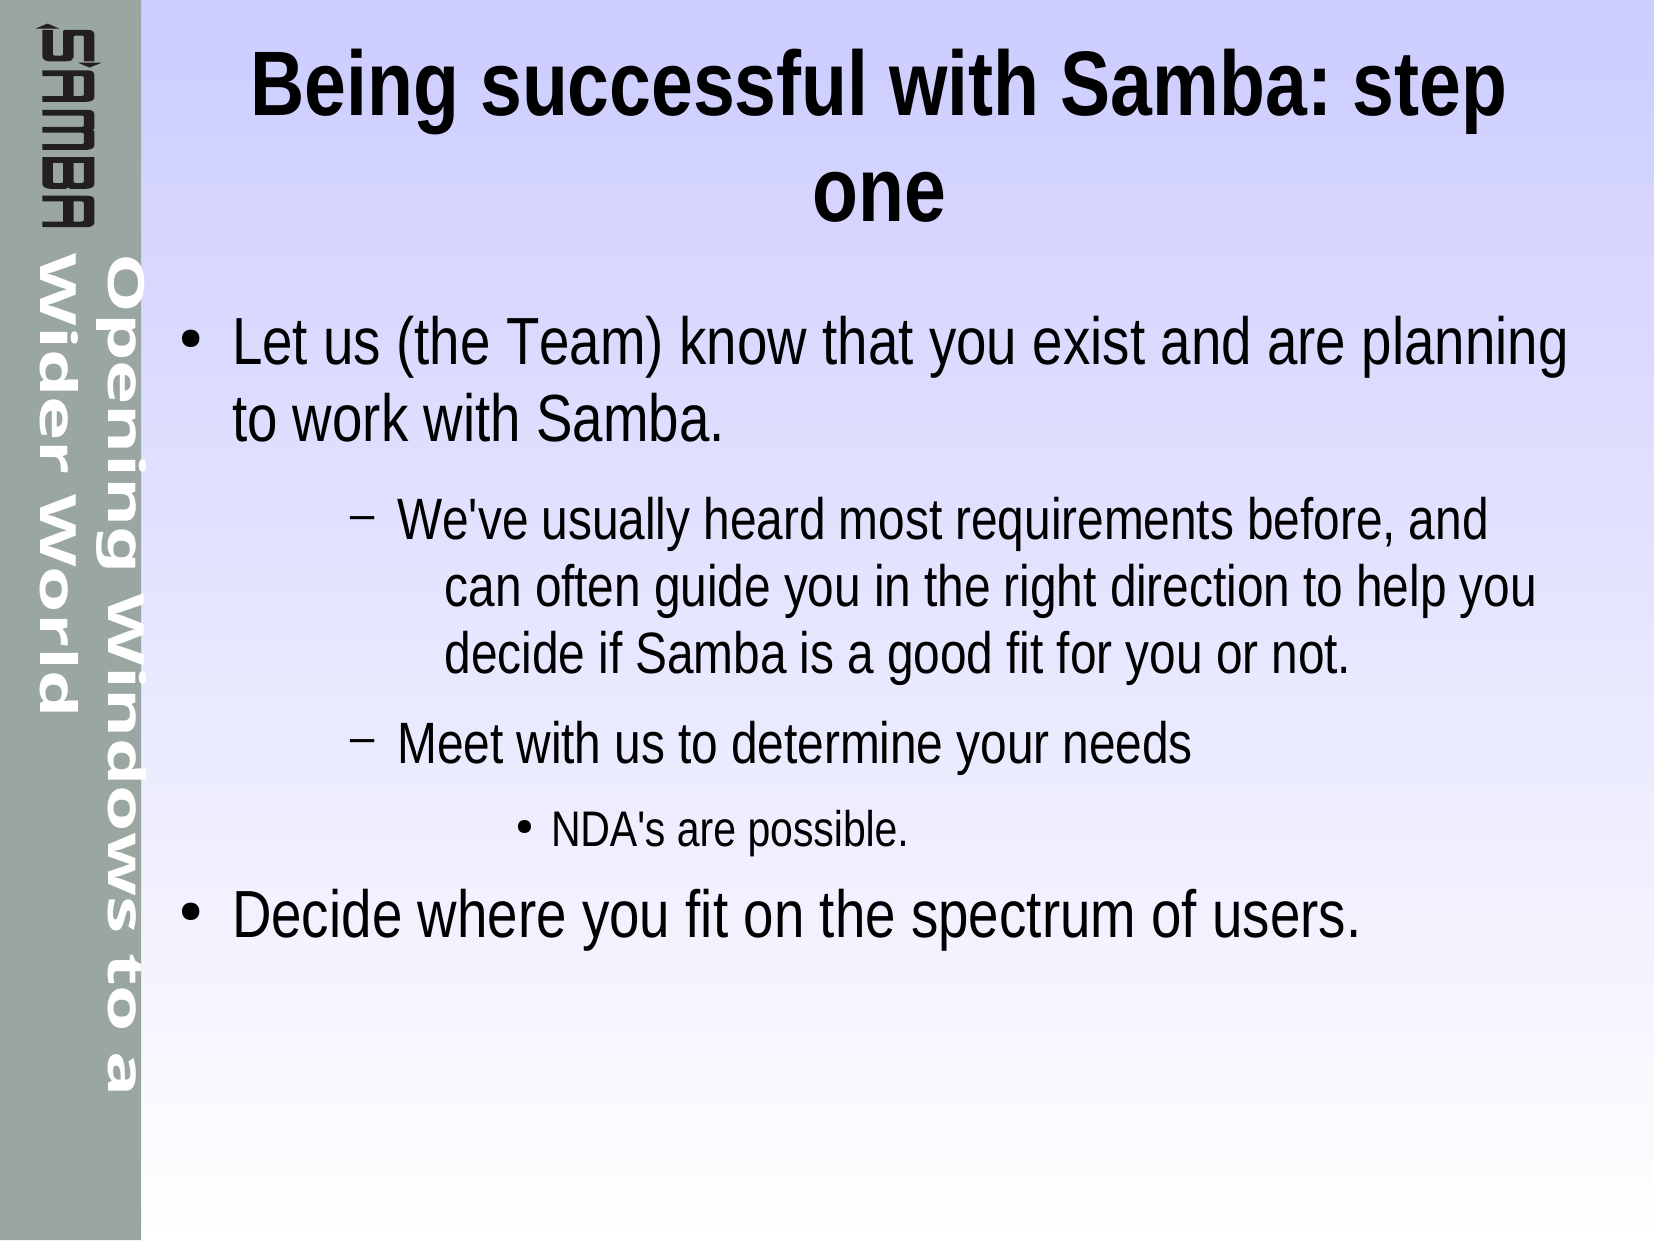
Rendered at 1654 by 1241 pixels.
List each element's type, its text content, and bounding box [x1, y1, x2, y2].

list Let us (the Team) know that you exist and are planning to work with Samba. We've usually heard most requirements before, and can often guide you in the right direction to help you decide if Samba is a good fit for you or not. Meet with us to determine your needs NDA's are possible. Decide where you fit on the spectrum of users. [161, 302, 1574, 1211]
title Being successful with Samba: step one [173, 28, 1586, 243]
